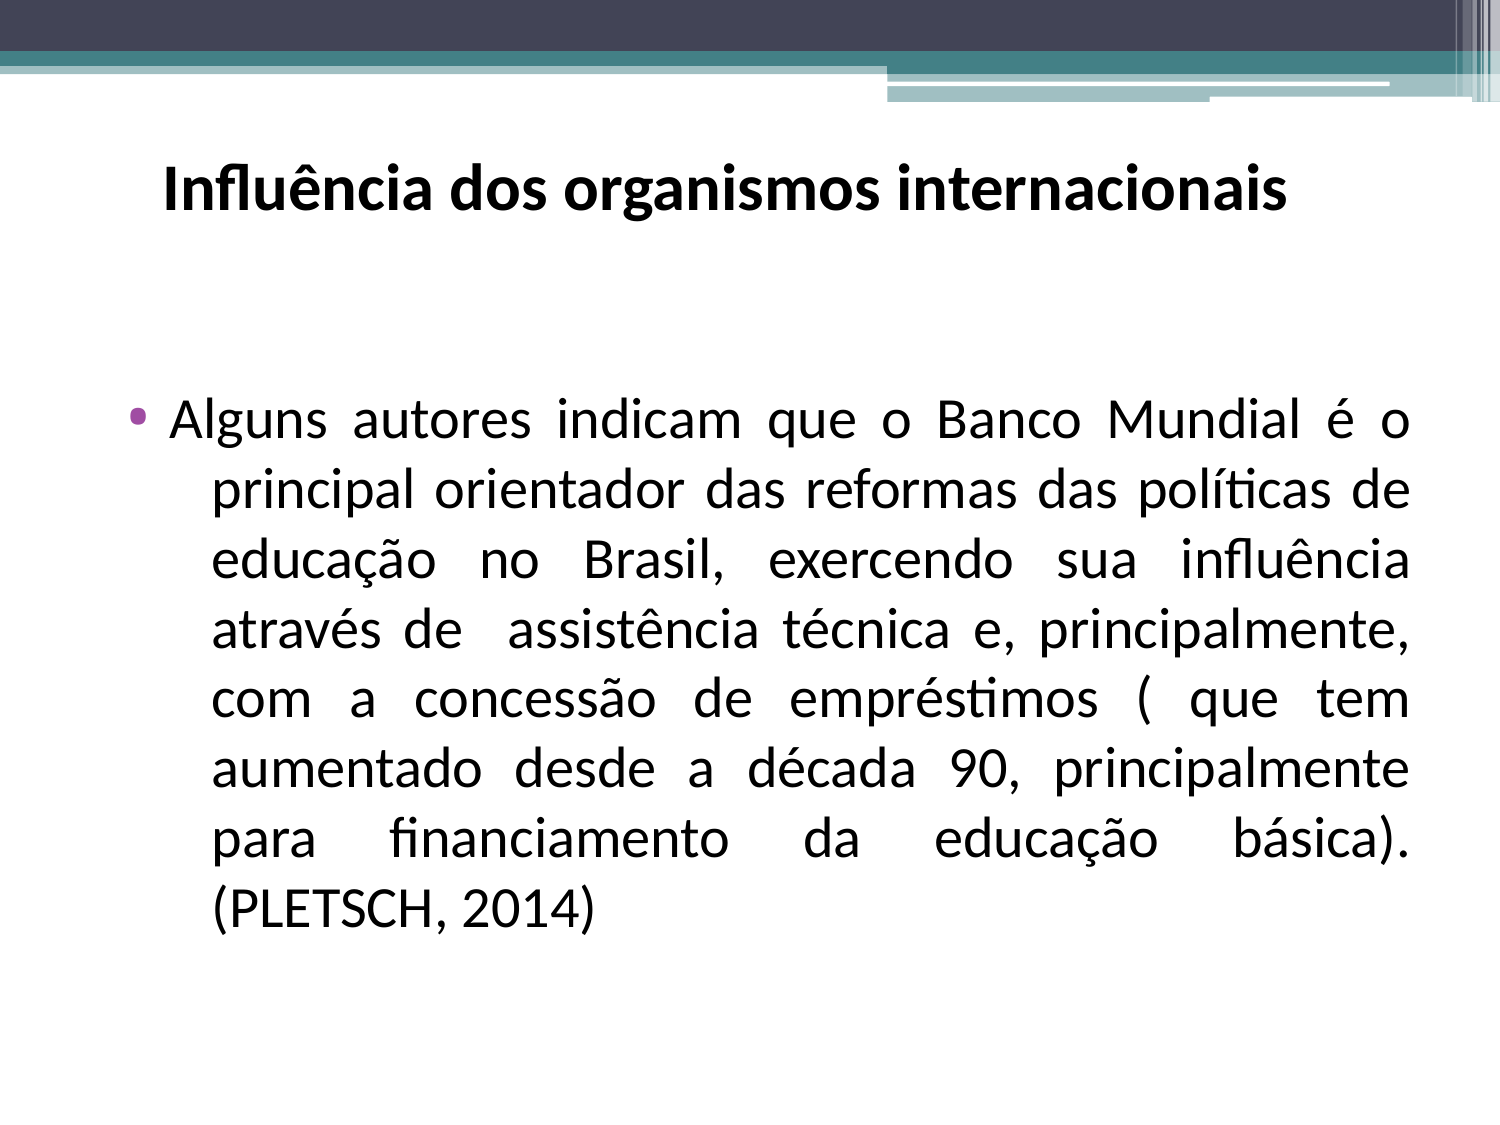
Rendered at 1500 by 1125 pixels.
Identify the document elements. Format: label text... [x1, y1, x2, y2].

list Alguns autores indicam que o Banco Mundial é o principal orientador das reformas das políticas de educação no Brasil, exercendo sua influência através de assistência técnica e, principalmente, com a concessão de empréstimos ( que tem aumentado desde a década 90, principalmente para financiamento da educação básica). (PLETSCH, 2014) [76, 278, 1427, 1022]
title Influência dos organismos internacionais [147, 90, 1423, 278]
